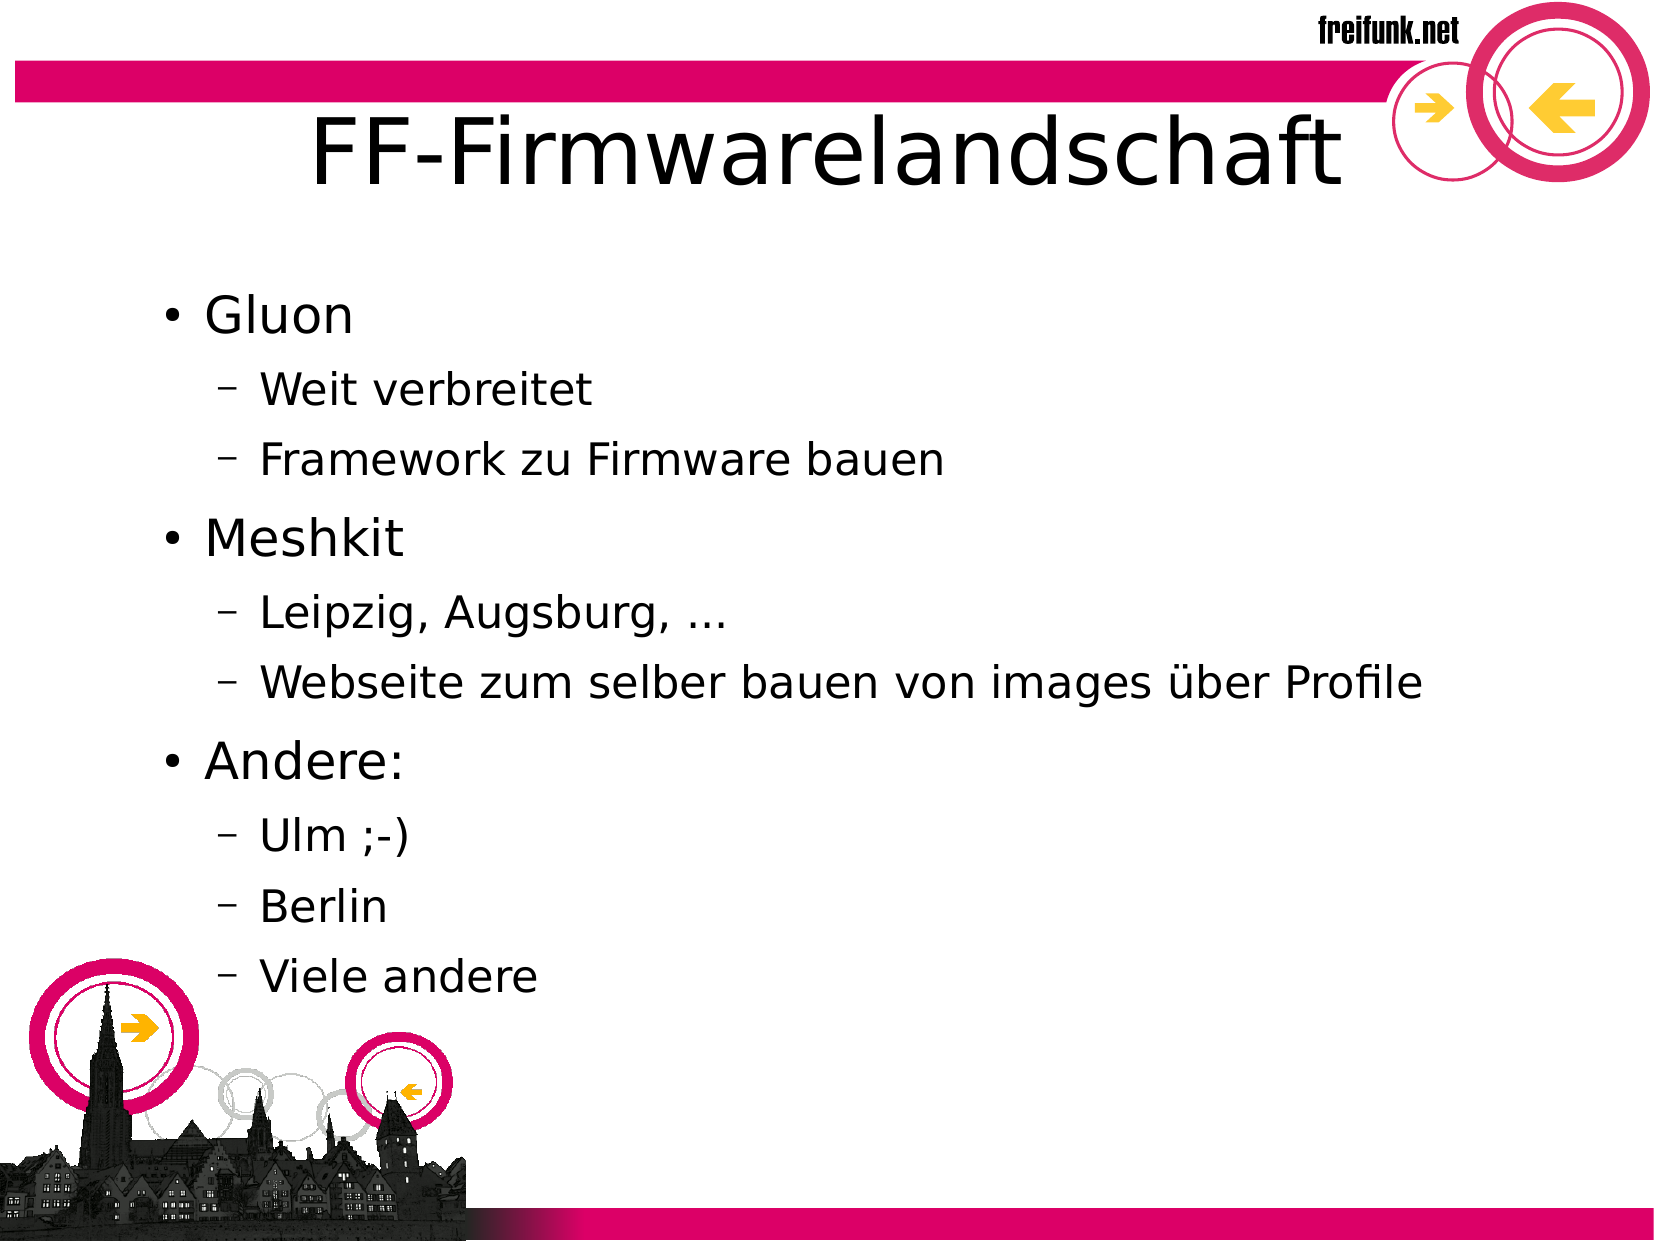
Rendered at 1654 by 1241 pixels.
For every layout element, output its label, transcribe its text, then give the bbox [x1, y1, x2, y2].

list Gluon Weit verbreitet Framework zu Firmware bauen Meshkit Leipzig, Augsburg, ... Webseite zum selber bauen von images über Profile Andere: Ulm ;-) Berlin Viele andere [150, 285, 1639, 1006]
title FF-Firmwarelandschaft [82, 49, 1571, 257]
